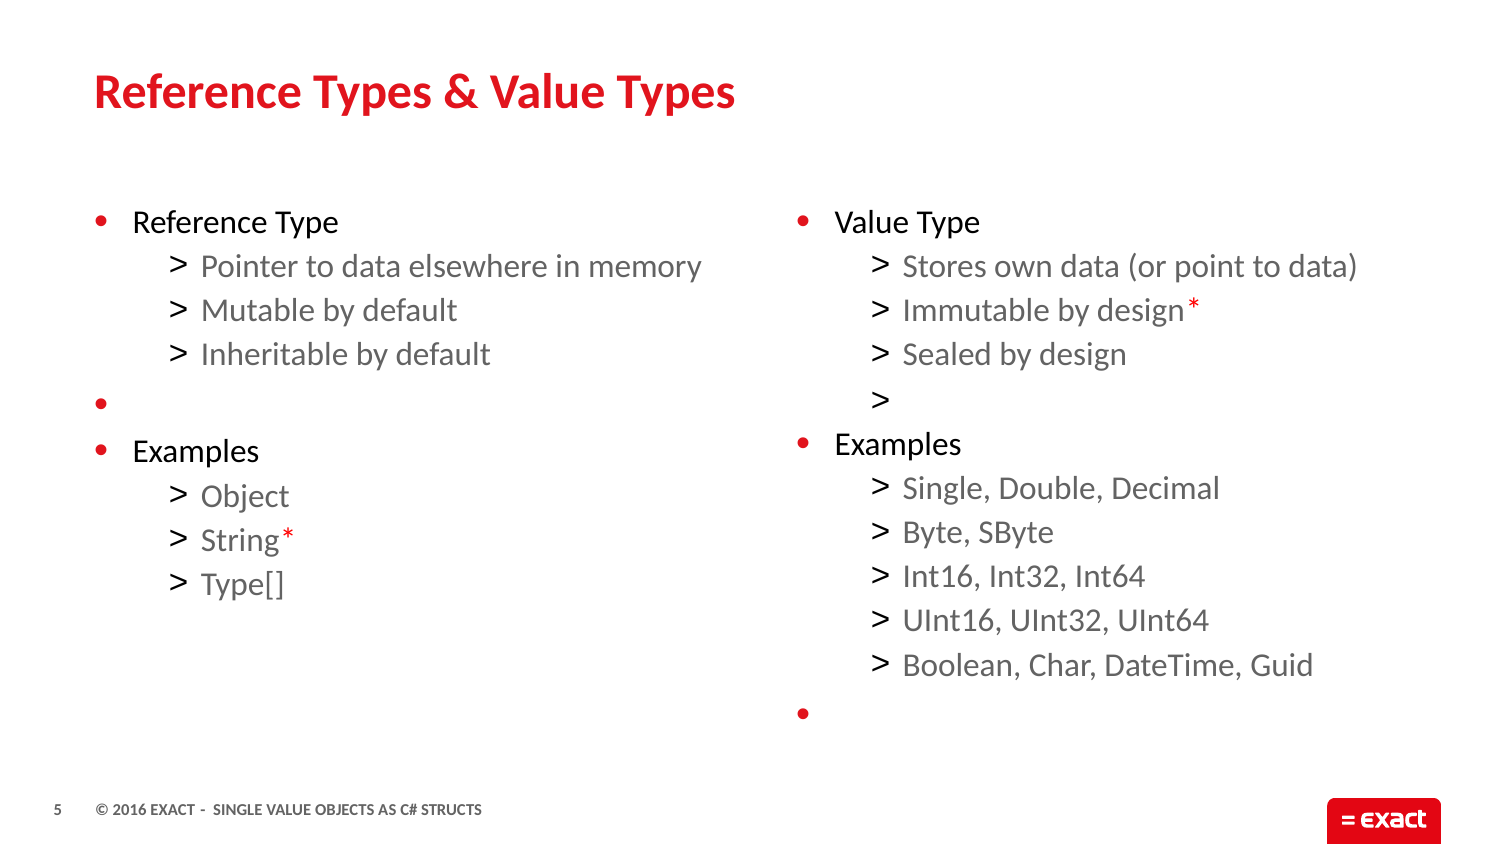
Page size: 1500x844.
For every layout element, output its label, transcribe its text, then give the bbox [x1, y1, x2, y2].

list Reference Type Pointer to data elsewhere in memory Mutable by default Inheritable by default Examples Object String* Type[] [79, 196, 718, 754]
text_box - Single Value Objects as C# structs [185, 786, 826, 832]
title Reference Types & Value Types [79, 62, 1420, 128]
text_box [38, 786, 96, 832]
list Value Type Stores own data (or point to data) Immutable by design* Sealed by design Examples Single, Double, Decimal Byte, SByte Int16, Int32, Int64 UInt16, UInt32, UInt64 Boolean, Char, DateTime, Guid [781, 196, 1420, 754]
